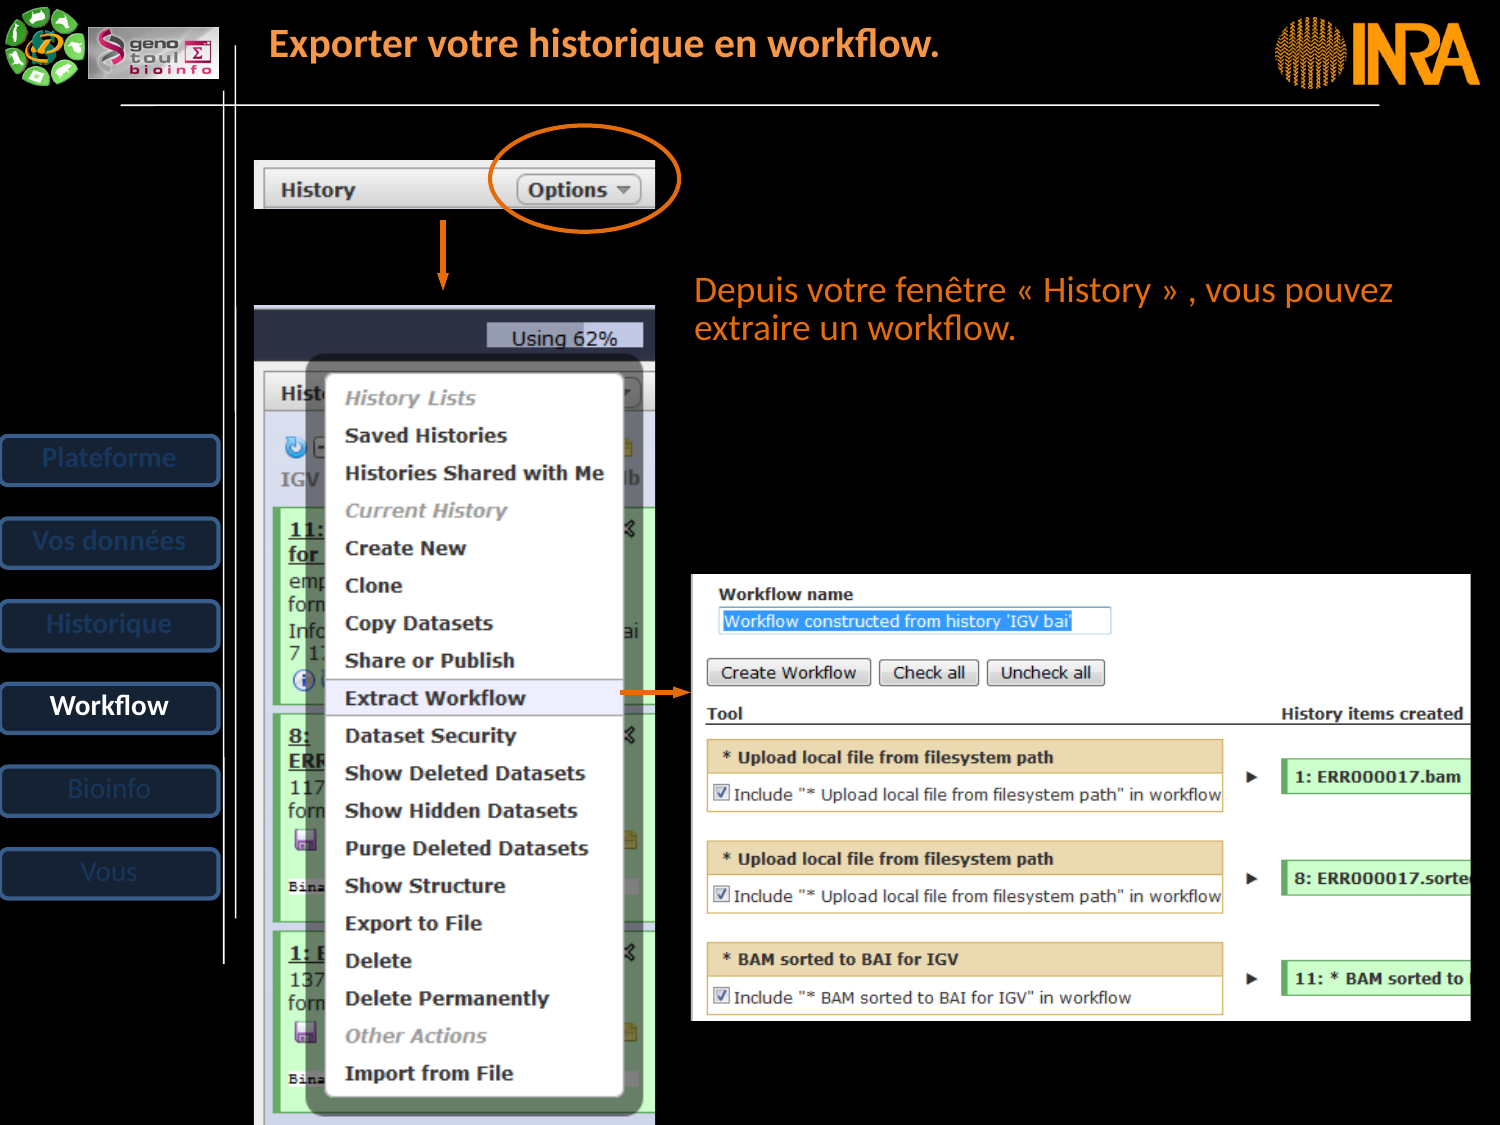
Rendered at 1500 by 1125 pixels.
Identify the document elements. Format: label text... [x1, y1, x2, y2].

text_box Historique [0, 601, 219, 651]
text_box Vous [0, 849, 219, 899]
picture [253, 160, 502, 209]
text_box Plateforme [0, 435, 219, 486]
text_box Exporter votre historique en workflow. [253, 19, 1270, 85]
text_box Bioinfo [0, 766, 219, 816]
picture [493, 160, 656, 209]
text_box Depuis votre fenêtre « History » , vous pouvez extraire un workflow. [679, 267, 1500, 373]
picture [690, 574, 1471, 1021]
text_box Workflow [0, 683, 219, 734]
text_box Vos données [0, 518, 219, 568]
picture [253, 305, 656, 1125]
